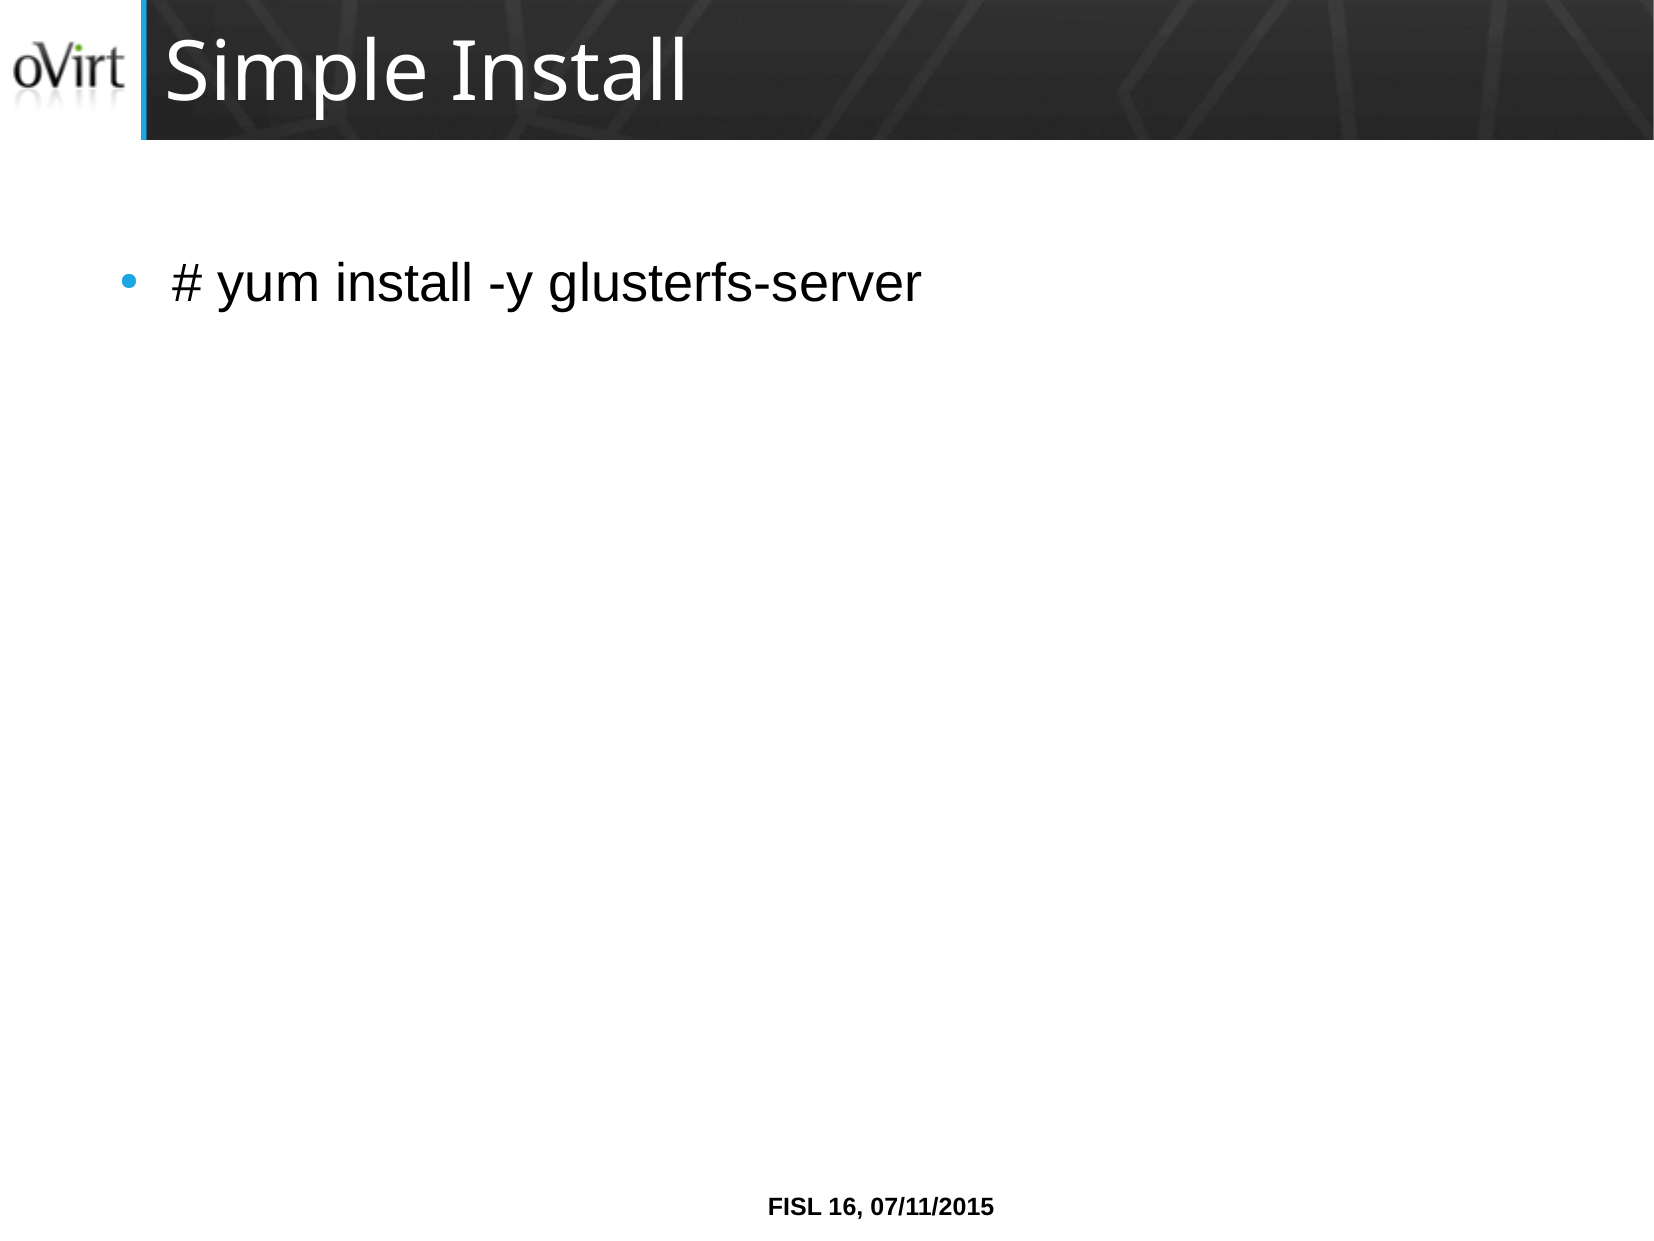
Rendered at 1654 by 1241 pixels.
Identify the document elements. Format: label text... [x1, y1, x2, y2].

text_box # yum install -y glusterfs-server [86, 244, 1576, 1126]
title Simple Install [164, 11, 1653, 126]
picture [0, 0, 1654, 140]
